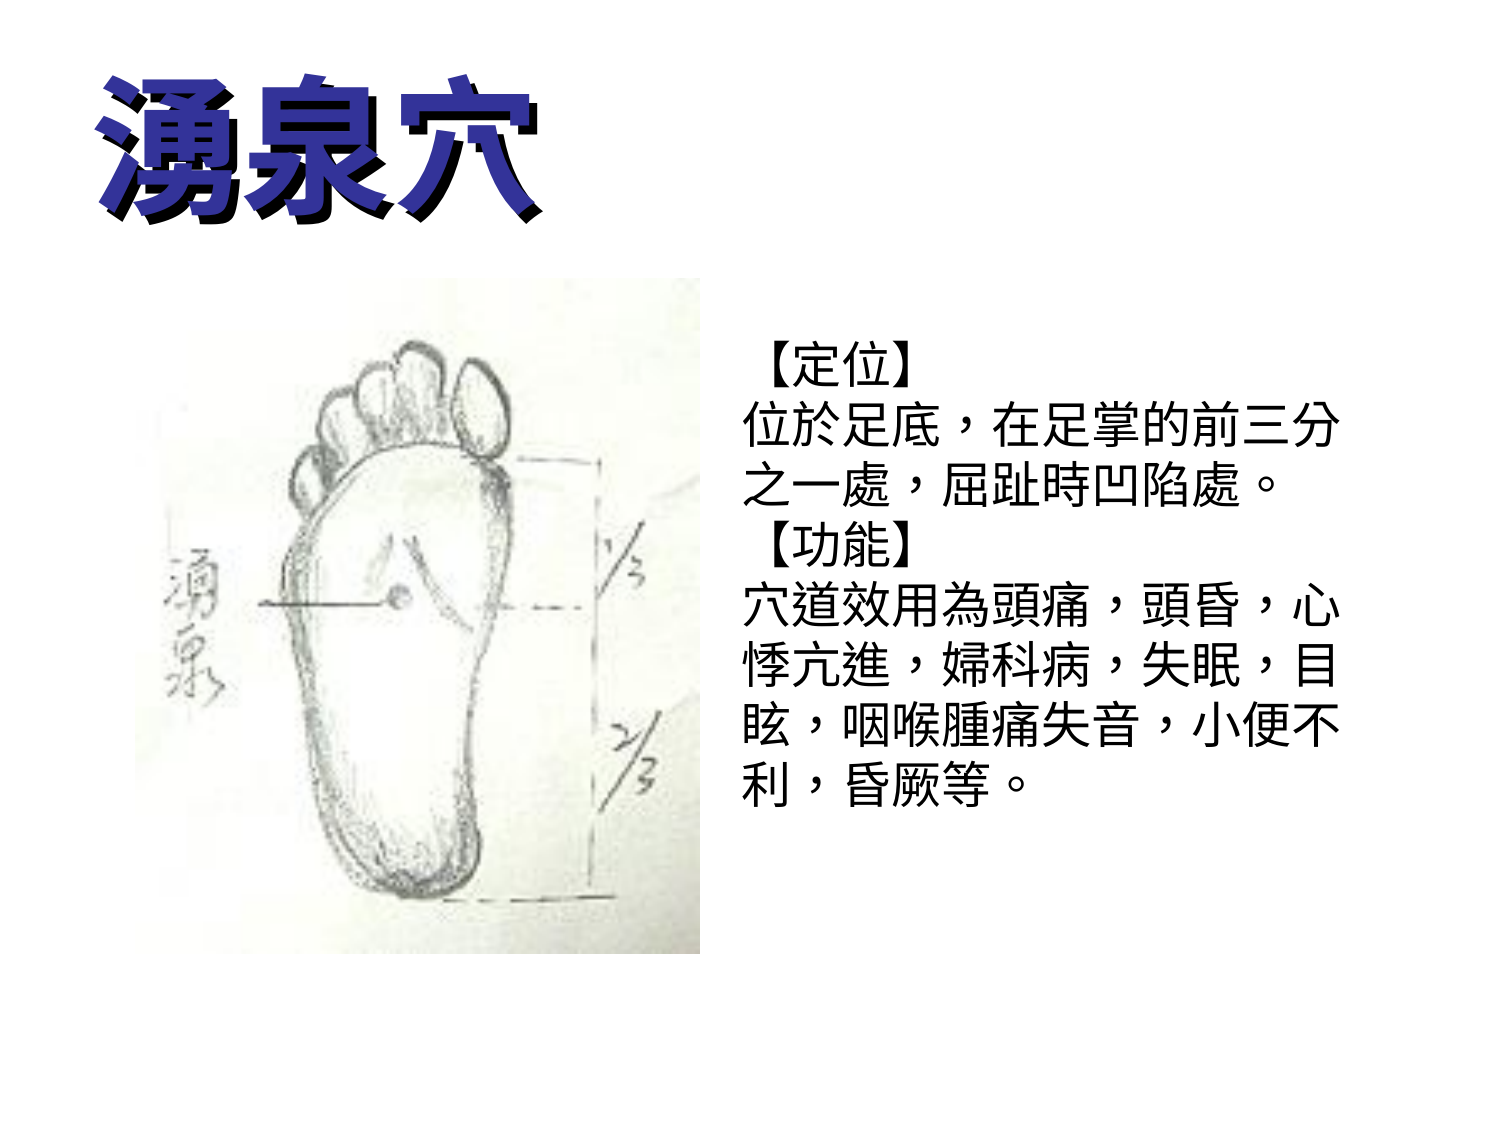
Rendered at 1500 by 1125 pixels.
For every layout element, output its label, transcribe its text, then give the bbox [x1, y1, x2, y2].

title 湧泉穴 [75, 45, 1426, 233]
chart [135, 278, 700, 954]
text_box 【定位】 位於足底，在足掌的前三分之一處，屈趾時凹陷處。 【功能】 穴道效用為頭痛，頭昏，心悸亢進，婦科病，失眠，目眩，咽喉腫痛失音，小便不利，昏厥等。 [726, 326, 1377, 821]
